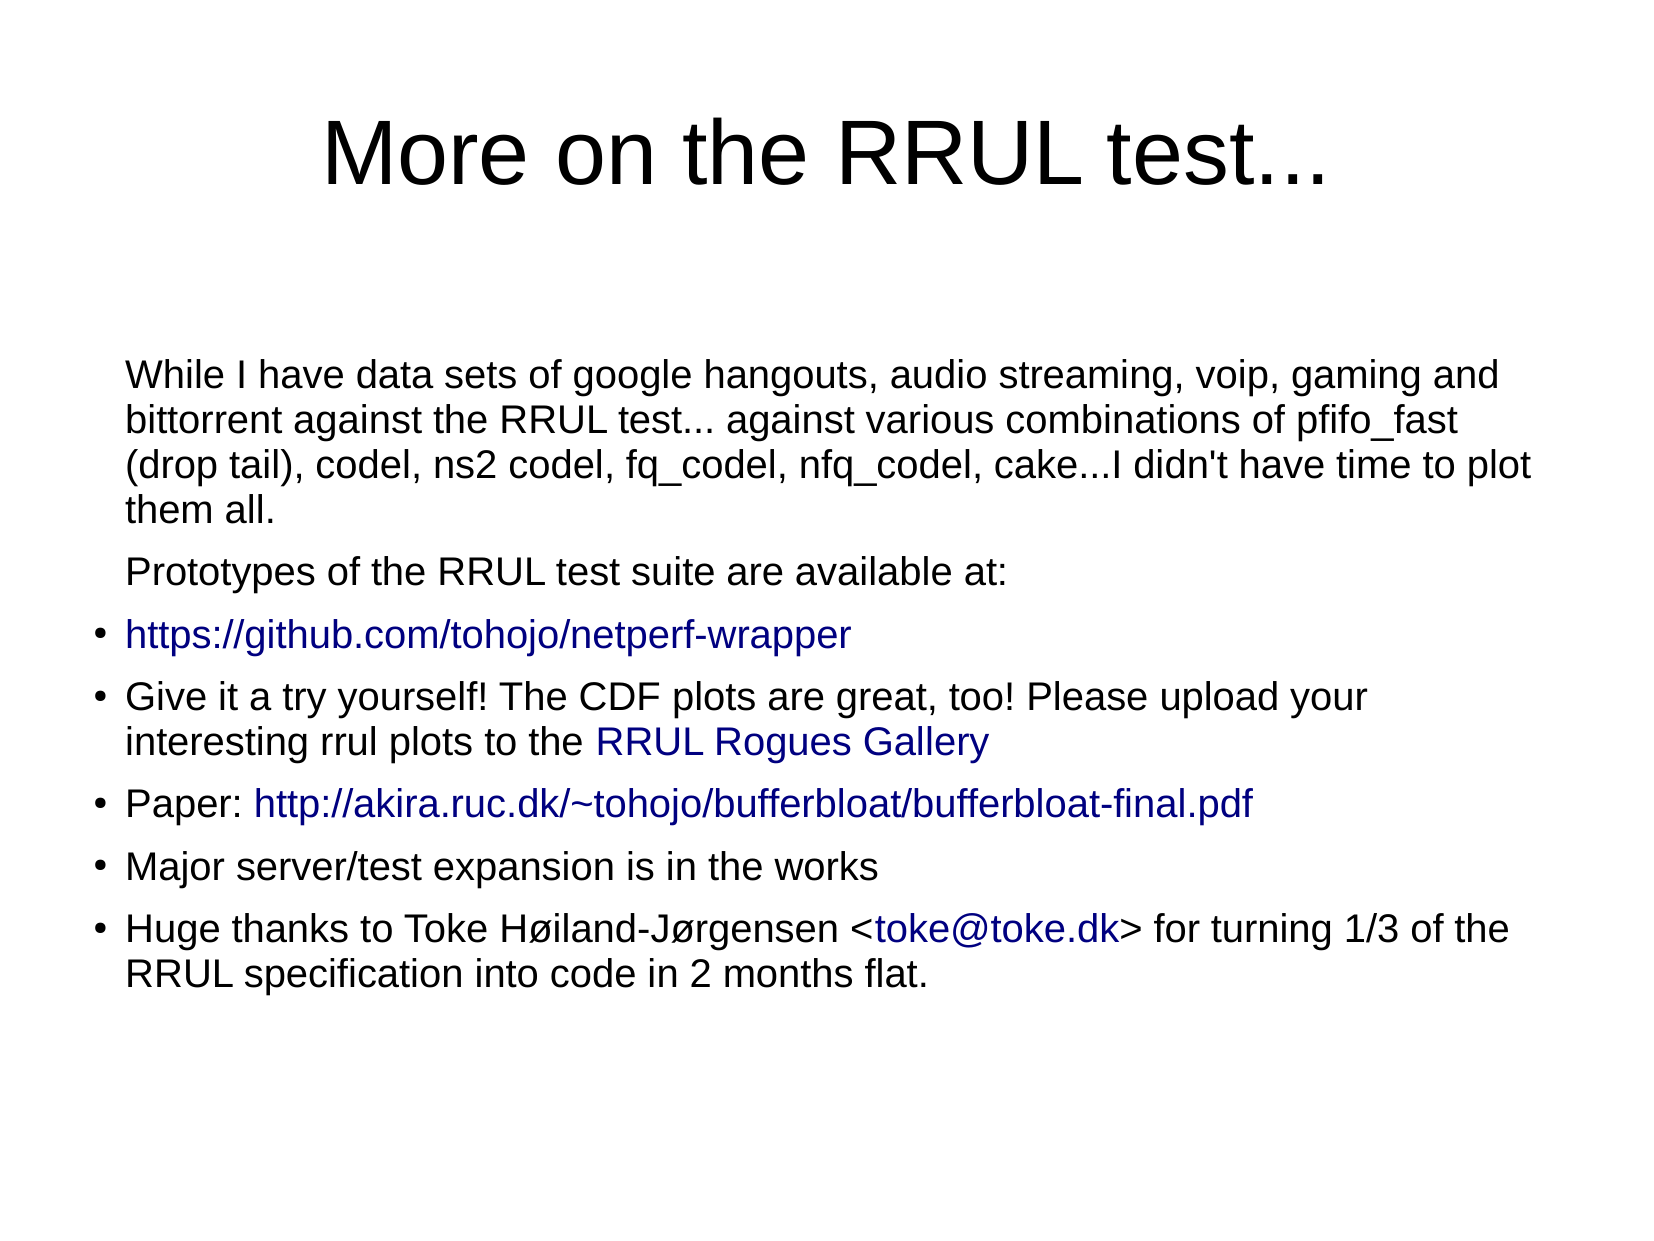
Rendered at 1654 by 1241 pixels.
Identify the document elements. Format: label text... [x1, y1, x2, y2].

title More on the RRUL test... [82, 49, 1571, 257]
list While I have data sets of google hangouts, audio streaming, voip, gaming and bittorrent against the RRUL test... against various combinations of pfifo_fast (drop tail), codel, ns2 codel, fq_codel, nfq_codel, cake...I didn't have time to plot them all. Prototypes of the RRUL test suite are available at: https://github.com/tohojo/netperf-wrapper Give it a try yourself! The CDF plots are great, too! Please upload your interesting rrul plots to the RRUL Rogues Gallery Paper: http://akira.ruc.dk/~tohojo/bufferbloat/bufferbloat-final.pdf Major server/test expansion is in the works Huge thanks to Toke Høiland-Jørgensen <toke@toke.dk> for turning 1/3 of the RRUL specification into code in 2 months flat. [82, 290, 1538, 1010]
